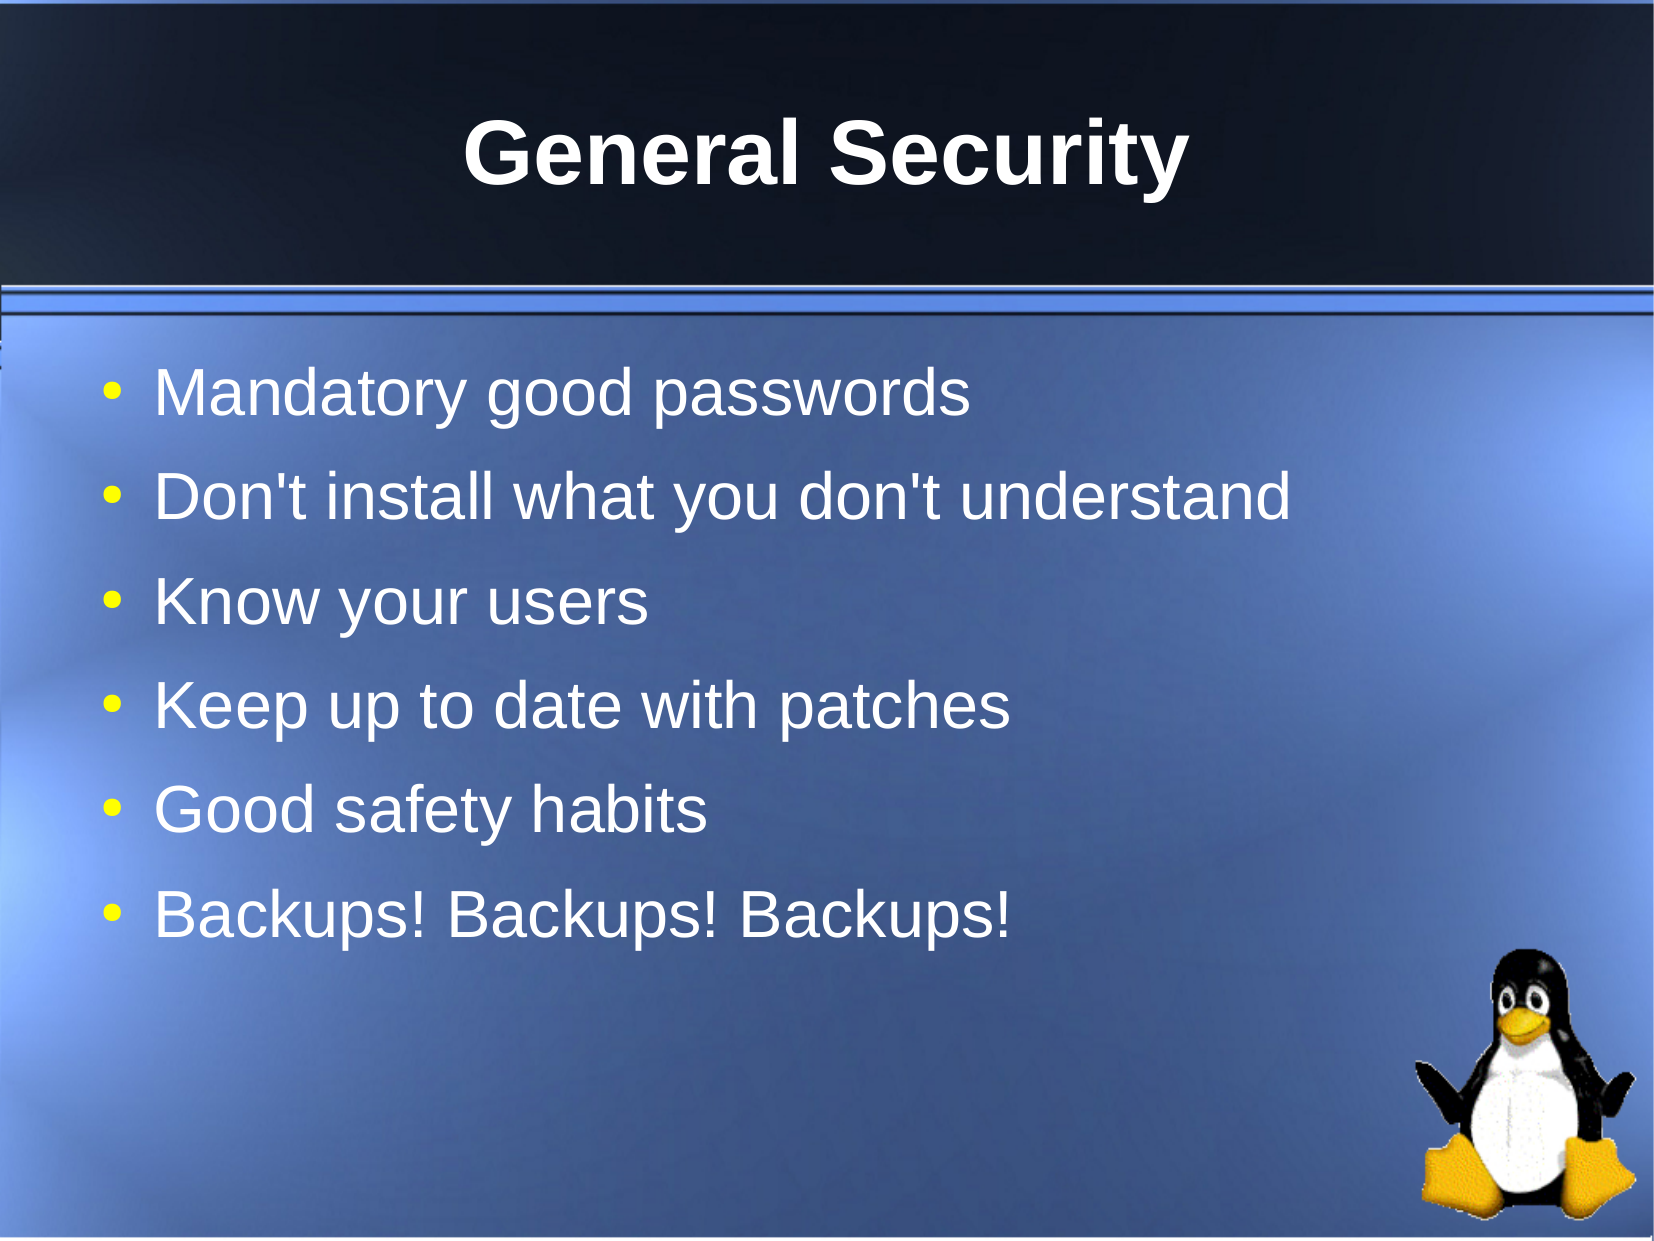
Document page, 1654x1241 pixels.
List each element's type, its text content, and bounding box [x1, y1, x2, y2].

title General Security [82, 56, 1571, 250]
picture [0, 0, 1654, 1241]
list Mandatory good passwords Don't install what you don't understand Know your users Keep up to date with patches Good safety habits Backups! Backups! Backups! [82, 355, 1571, 1043]
